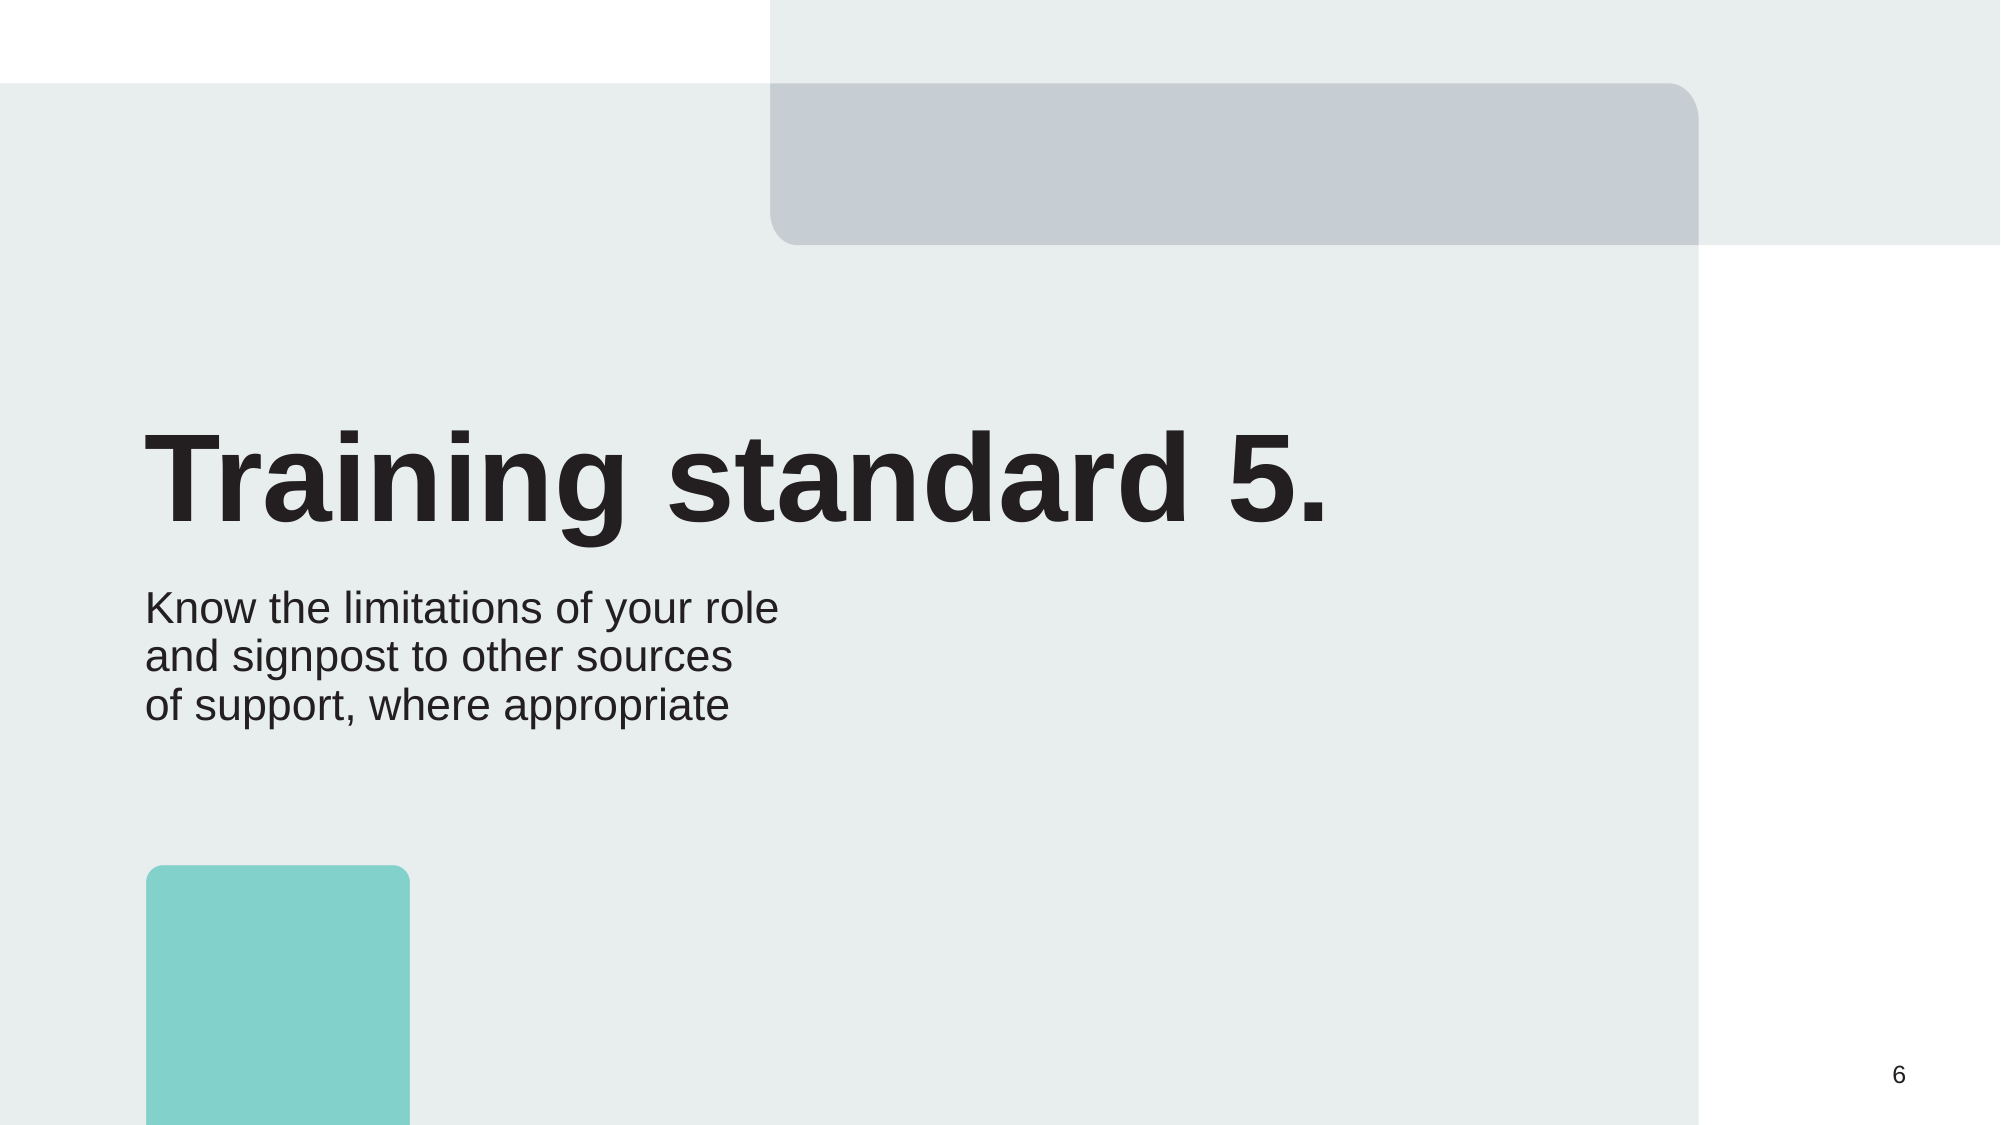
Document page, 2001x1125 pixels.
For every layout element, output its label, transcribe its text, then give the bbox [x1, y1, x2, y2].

list Training standard 5. [144, 413, 1576, 572]
list Know the limitations of your role and signpost to other sources of support, where appropriate [144, 584, 1542, 820]
